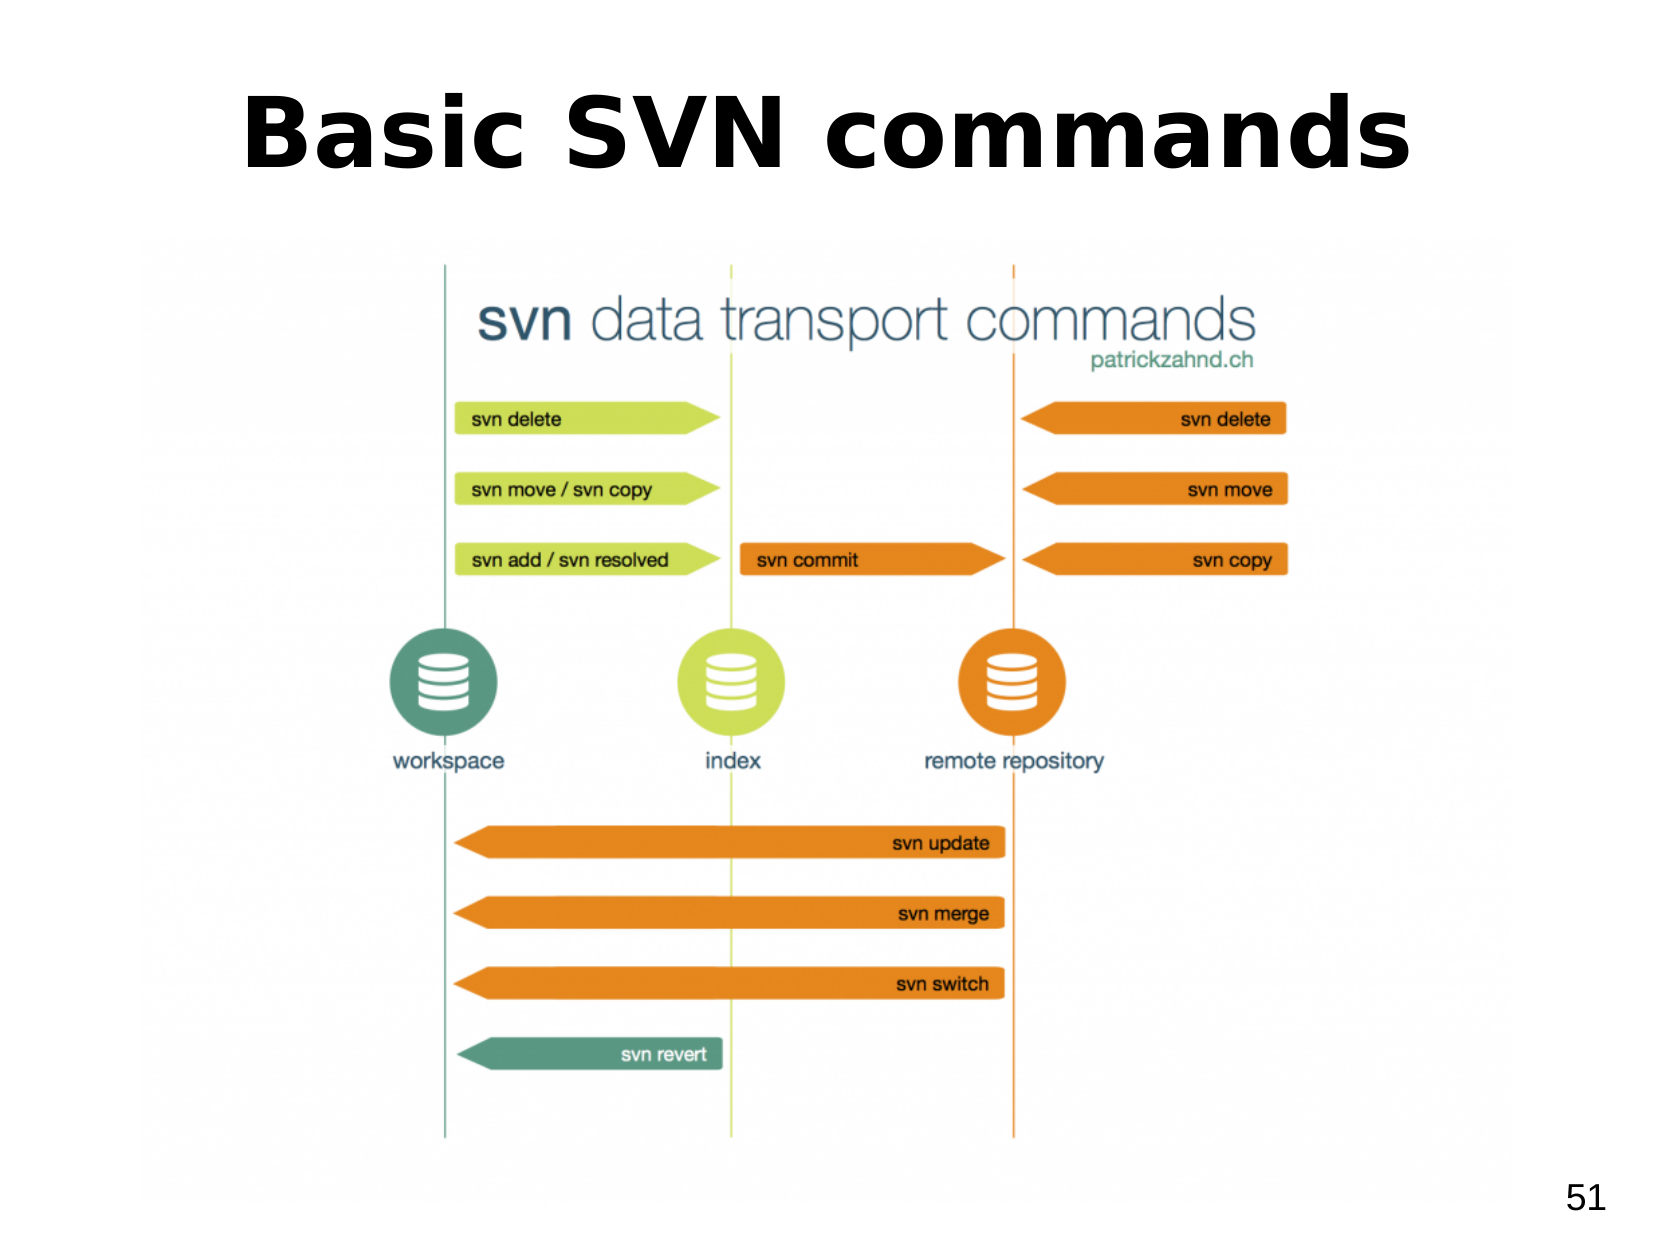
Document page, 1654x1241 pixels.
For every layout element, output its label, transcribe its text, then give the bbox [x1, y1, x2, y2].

picture [140, 236, 1513, 1205]
title Basic SVN commands [82, 61, 1571, 207]
